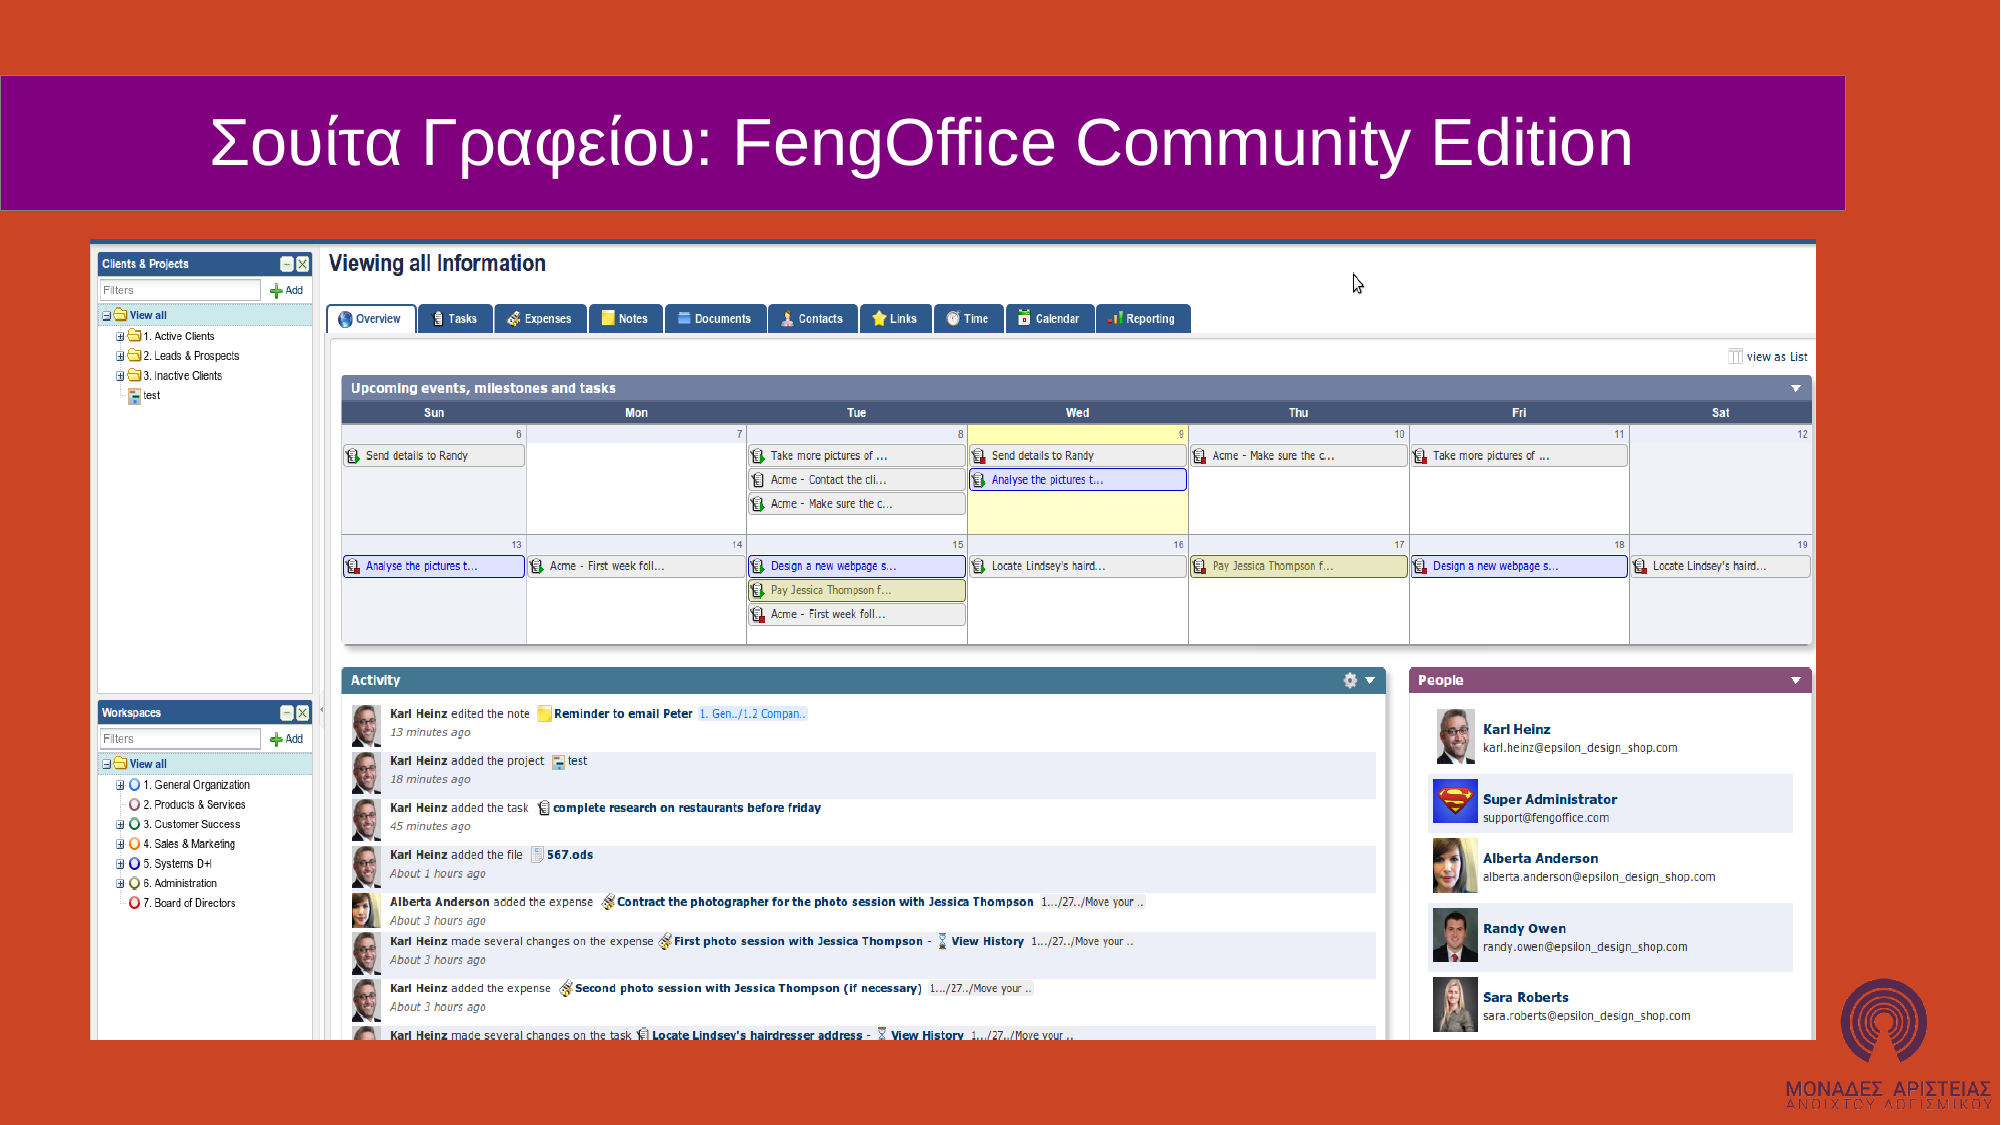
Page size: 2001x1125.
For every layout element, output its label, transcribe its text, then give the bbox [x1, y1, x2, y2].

picture [90, 239, 1816, 1040]
text_box To Feng Office Community Edition (πρώην OpenGoo) είναι μια πλατφόρμα συνεργασίας ανοικτού κώδικα που αναπτύχθηκε και υποστηρίζεται από το Feng Office και την κοινότητα OpenGoo Πρόκειται για μια πλήρως εξοπλισμένη online σουίτα γραφείου με ένα παρόμοιο σύνολο χαρακτηριστικών, όπως άλλες online σουίτες γραφείου, πχ το Google Apps, το Microsoft Office Live, το Zimbra και Zoho. Η εφαρμογή μπορεί να εγκατασταθεί τοπικά αλλά και σε έναν διακομιστή. Ιστοσελίδα: http://www.fengoffice.com/web/opensource/ [585, 314, 1826, 1066]
text_box Σουίτα Γραφείου: FengOffice Community Edition [0, 75, 1846, 211]
picture [1785, 978, 1992, 1111]
